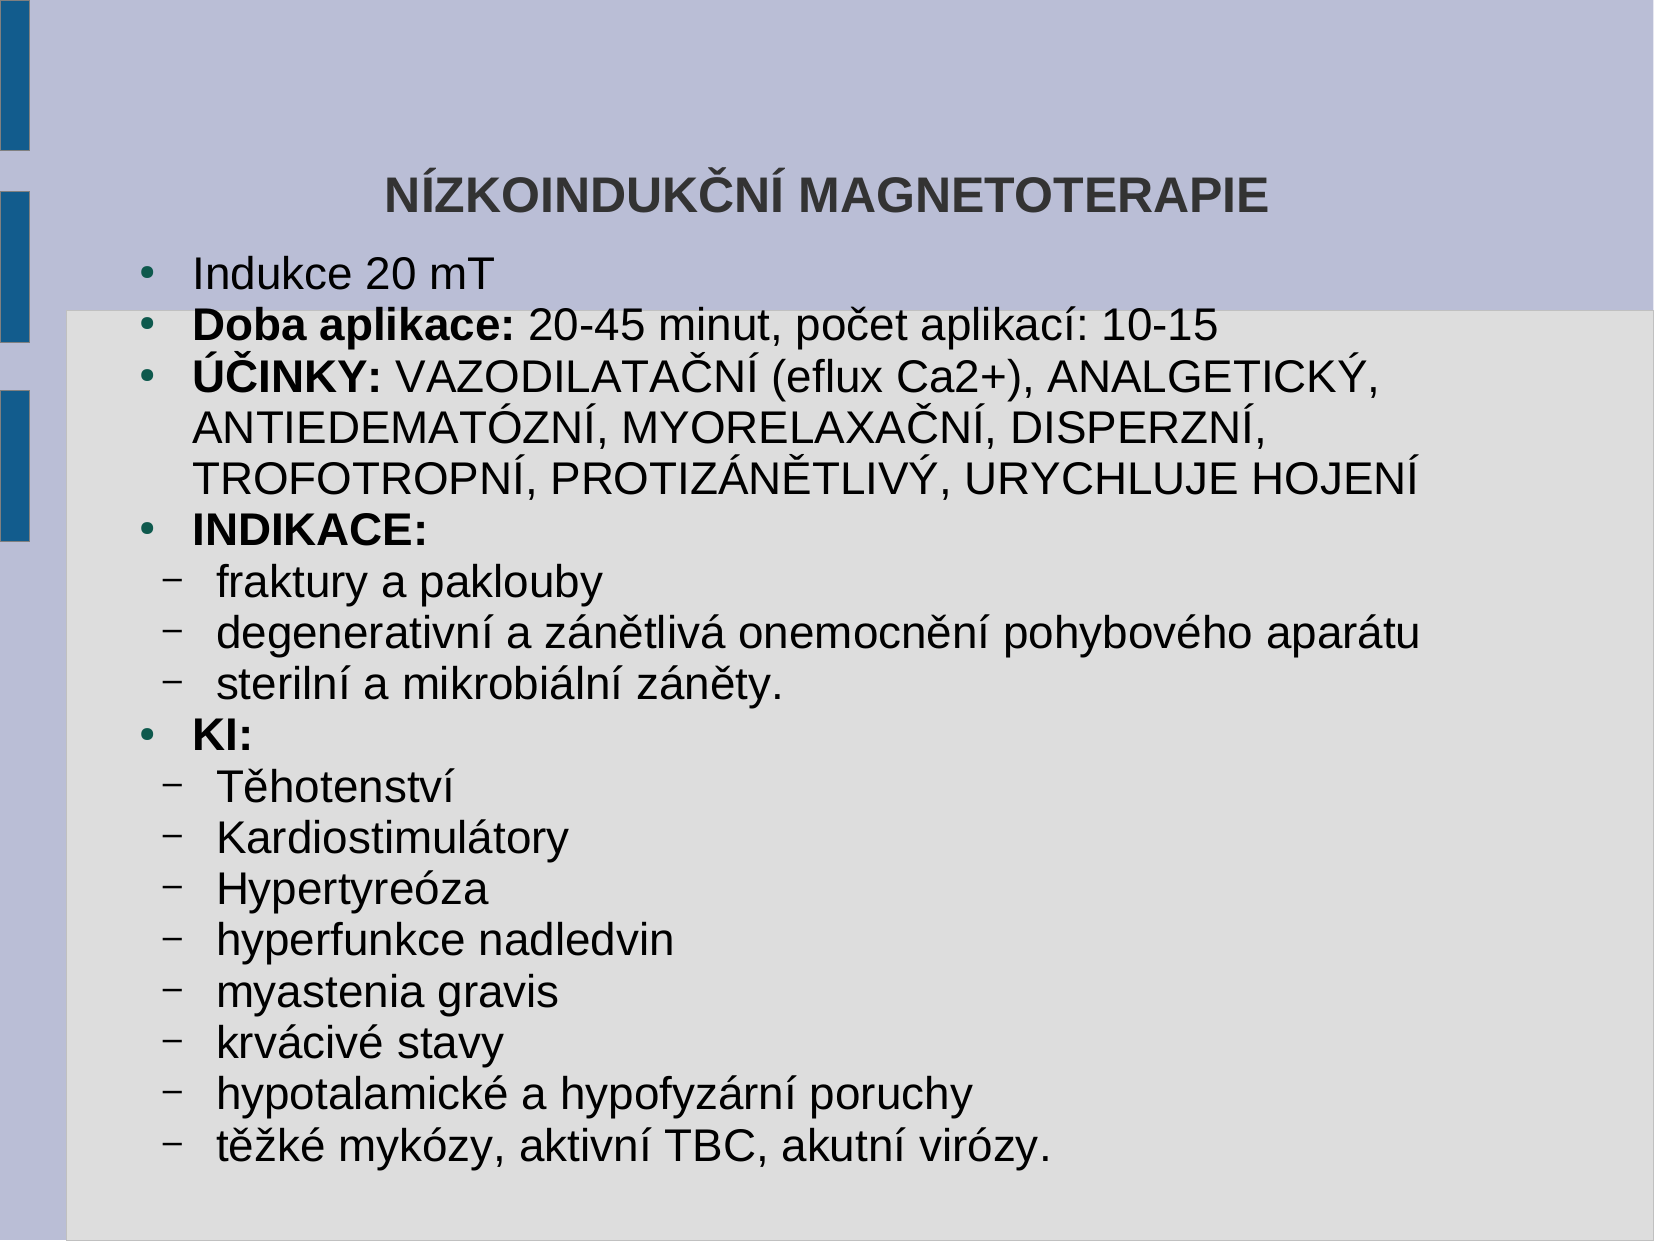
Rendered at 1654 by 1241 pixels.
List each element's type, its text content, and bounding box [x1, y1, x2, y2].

title NÍZKOINDUKČNÍ MAGNETOTERAPIE [121, 91, 1534, 248]
list Indukce 20 mT Doba aplikace: 20-45 minut, počet aplikací: 10-15 ÚČINKY: VAZODILATAČNÍ (eflux Ca2+), ANALGETICKÝ, ANTIEDEMATÓZNÍ, MYORELAXAČNÍ, DISPERZNÍ, TROFOTROPNÍ, PROTIZÁNĚTLIVÝ, URYCHLUJE HOJENÍ INDIKACE: fraktury a paklouby degenerativní a zánětlivá onemocnění pohybového aparátu sterilní a mikrobiální záněty. KI: Těhotenství Kardiostimulátory Hypertyreóza hyperfunkce nadledvin myastenia gravis krvácivé stavy hypotalamické a hypofyzární poruchy těžké mykózy, aktivní TBC, akutní virózy. [121, 248, 1534, 1172]
